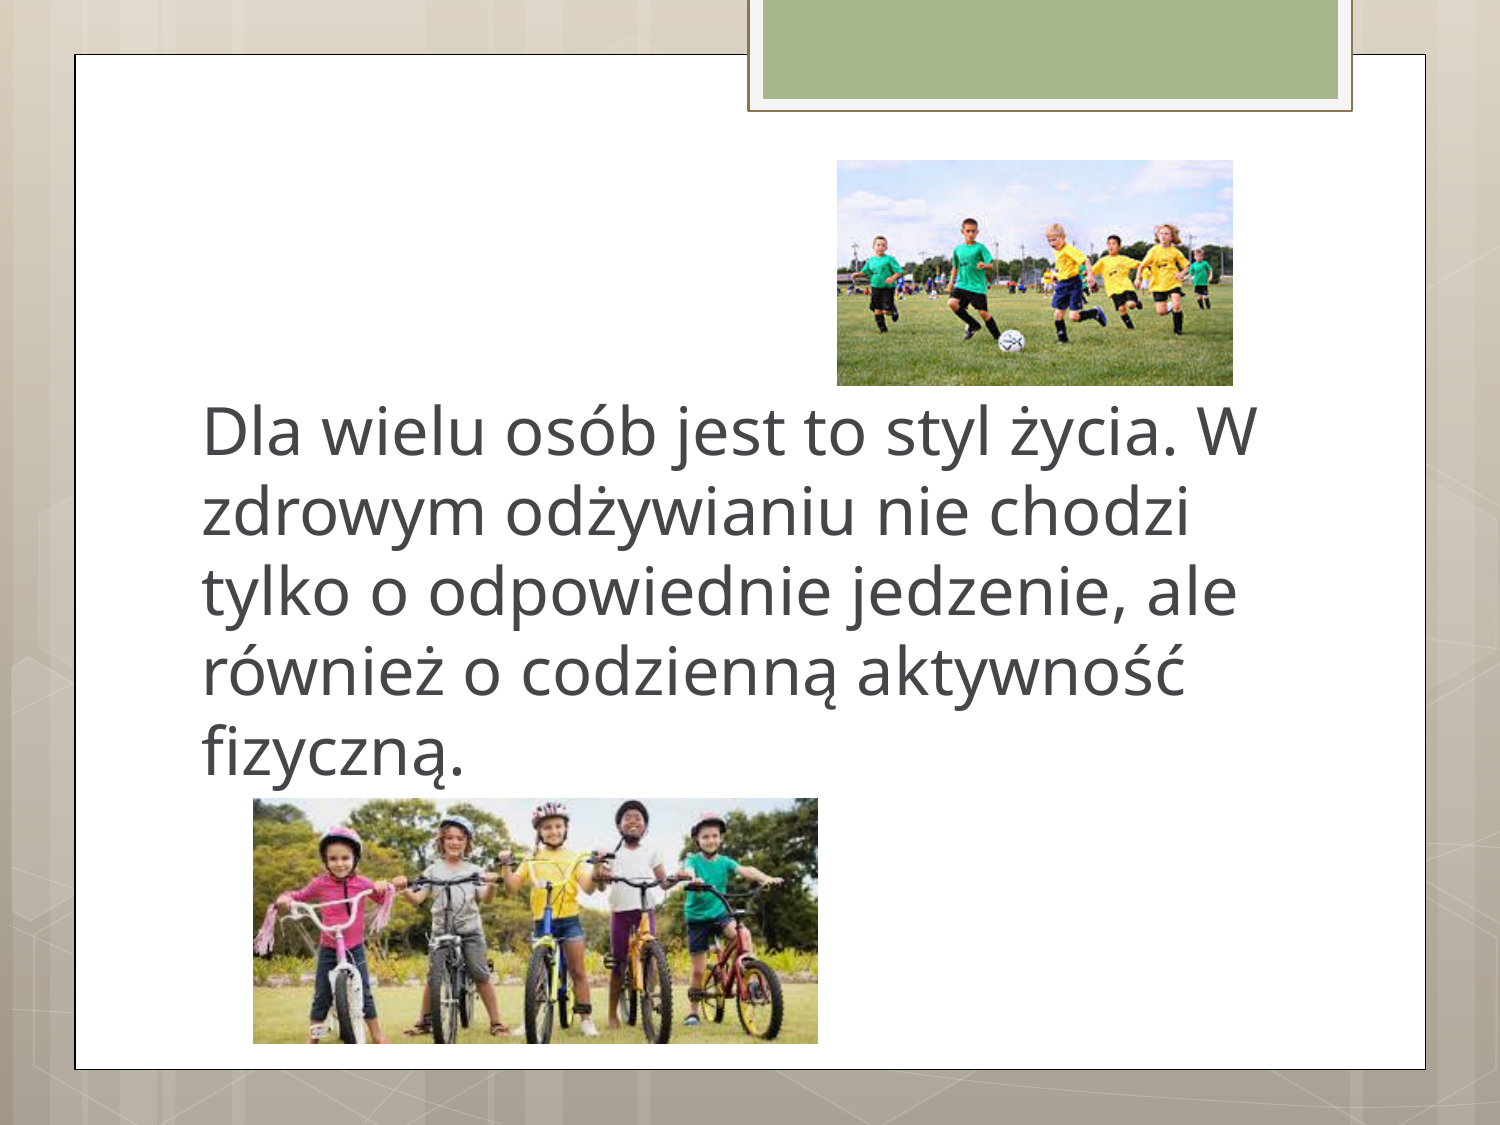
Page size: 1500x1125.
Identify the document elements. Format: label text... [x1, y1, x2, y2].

list Dla wielu osób jest to styl życia. W zdrowym odżywianiu nie chodzi tylko o odpowiednie jedzenie, ale również o codzienną aktywność fizyczną. [171, 381, 1283, 957]
picture [837, 160, 1233, 386]
picture [253, 798, 818, 1045]
